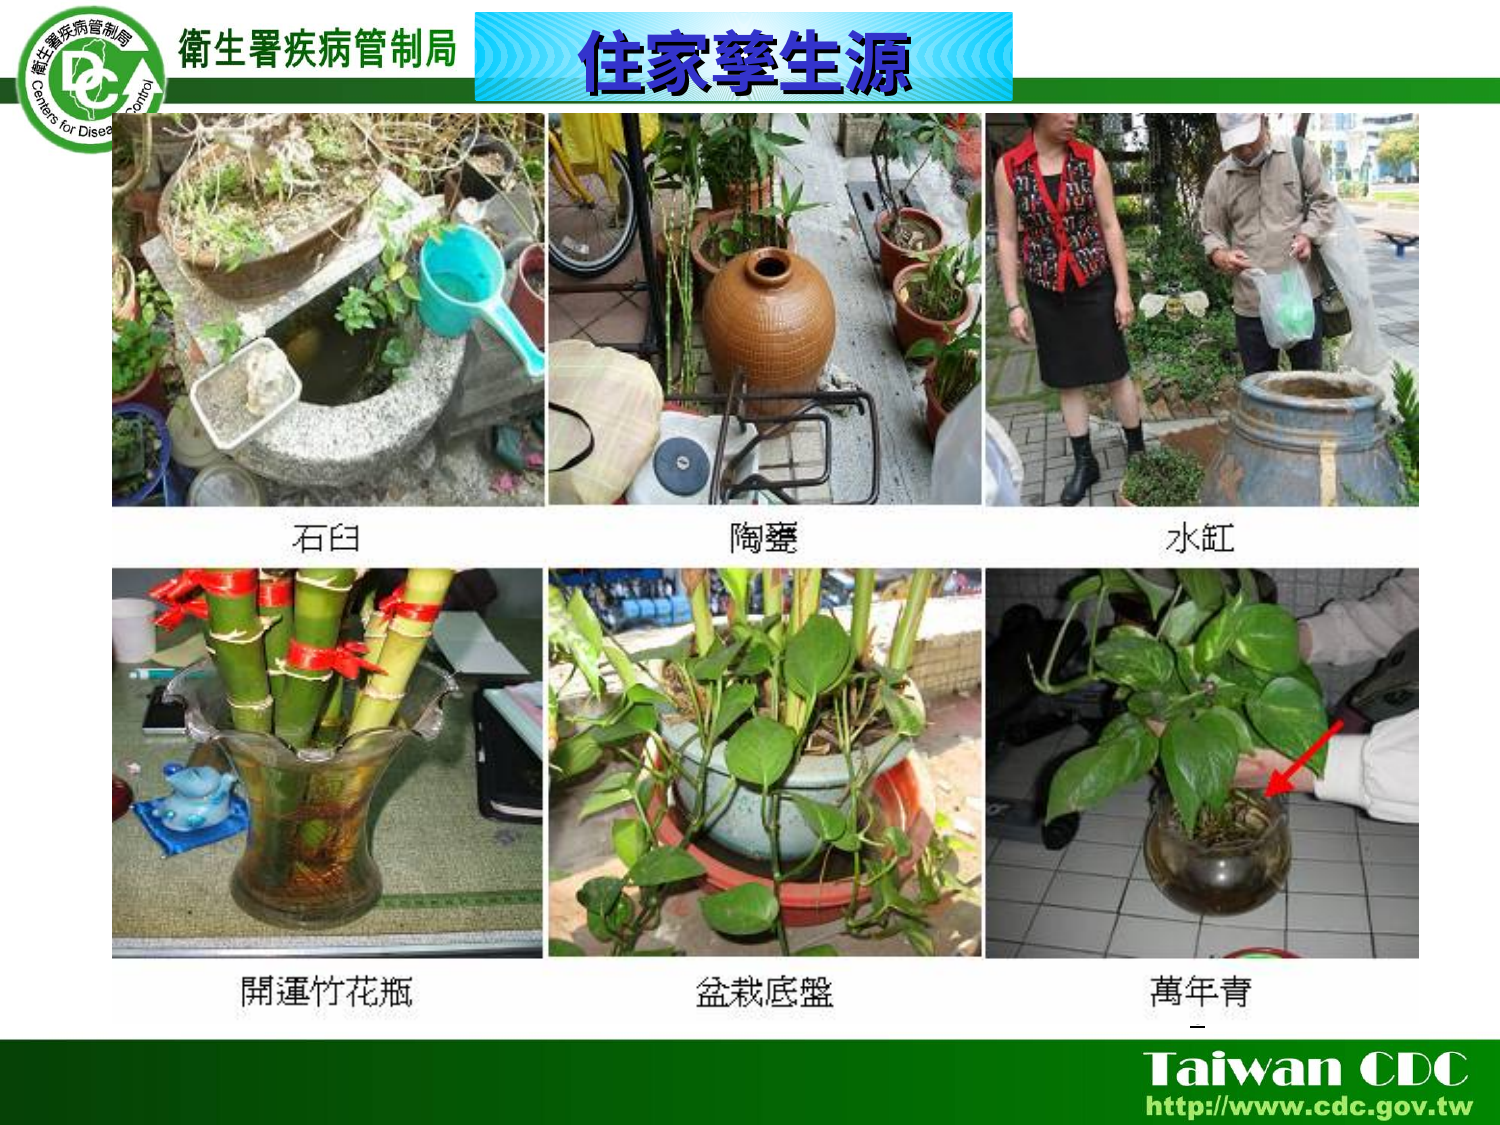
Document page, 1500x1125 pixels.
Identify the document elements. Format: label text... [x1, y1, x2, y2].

text_box [1175, 987, 1488, 1063]
picture [112, 113, 1419, 1024]
text_box 住家孳生源 [475, 13, 1013, 100]
